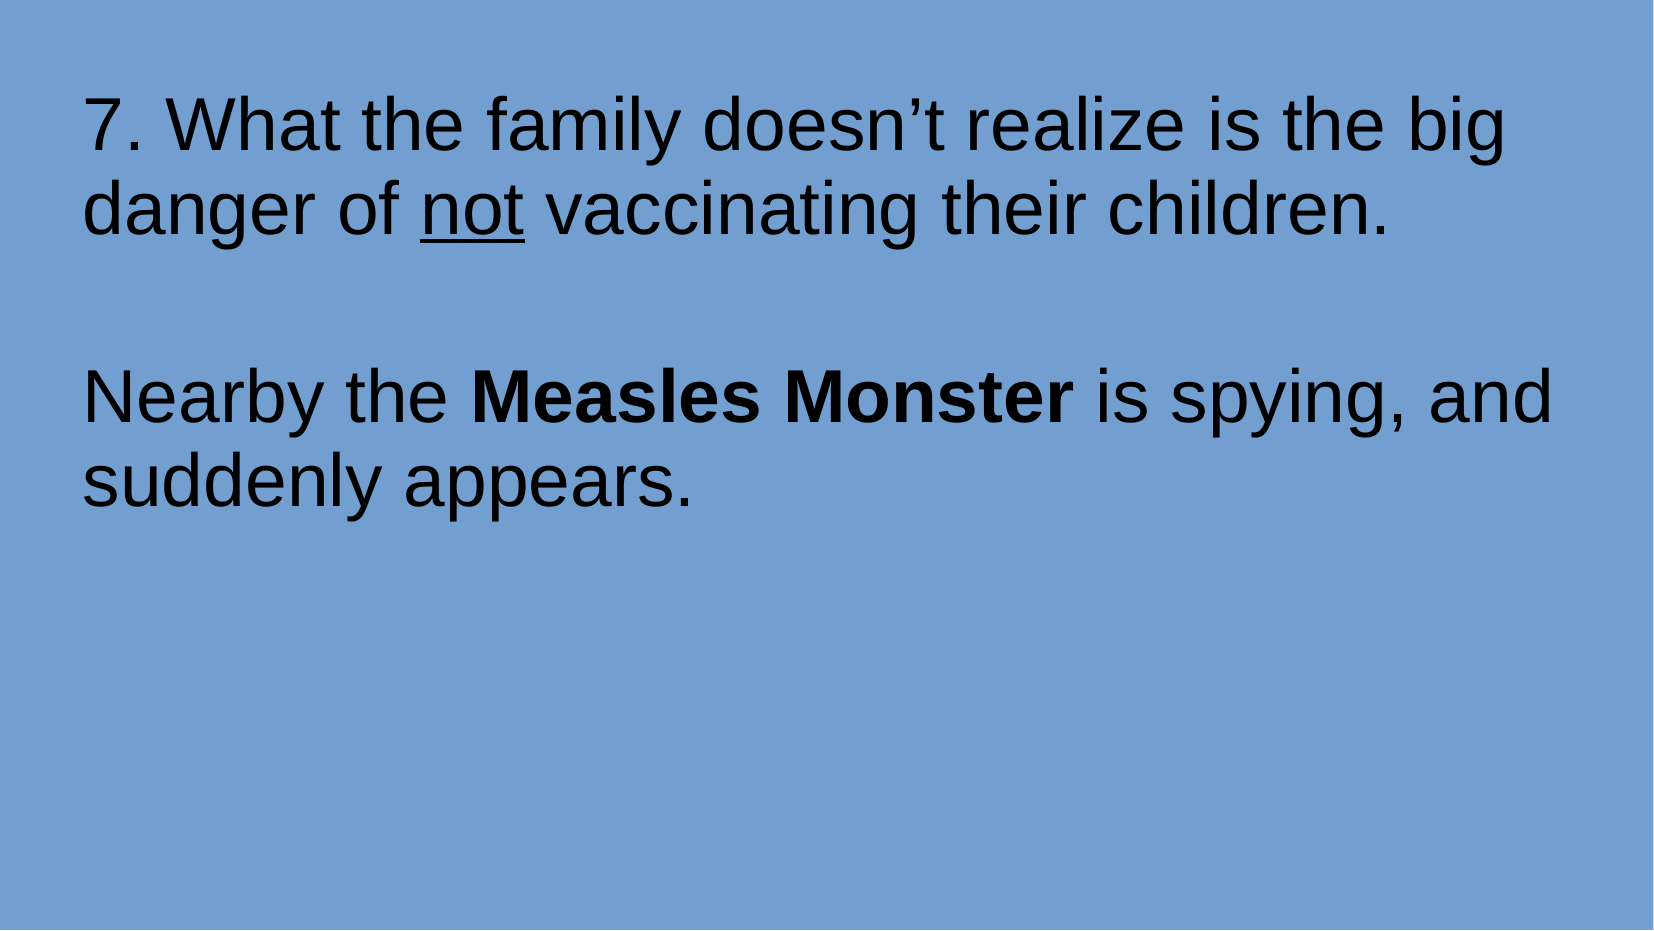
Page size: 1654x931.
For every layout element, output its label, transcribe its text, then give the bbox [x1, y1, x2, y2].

list 7. What the family doesn’t realize is the big danger of not vaccinating their children. Nearby the Measles Monster is spying, and suddenly appears. [82, 82, 1571, 623]
